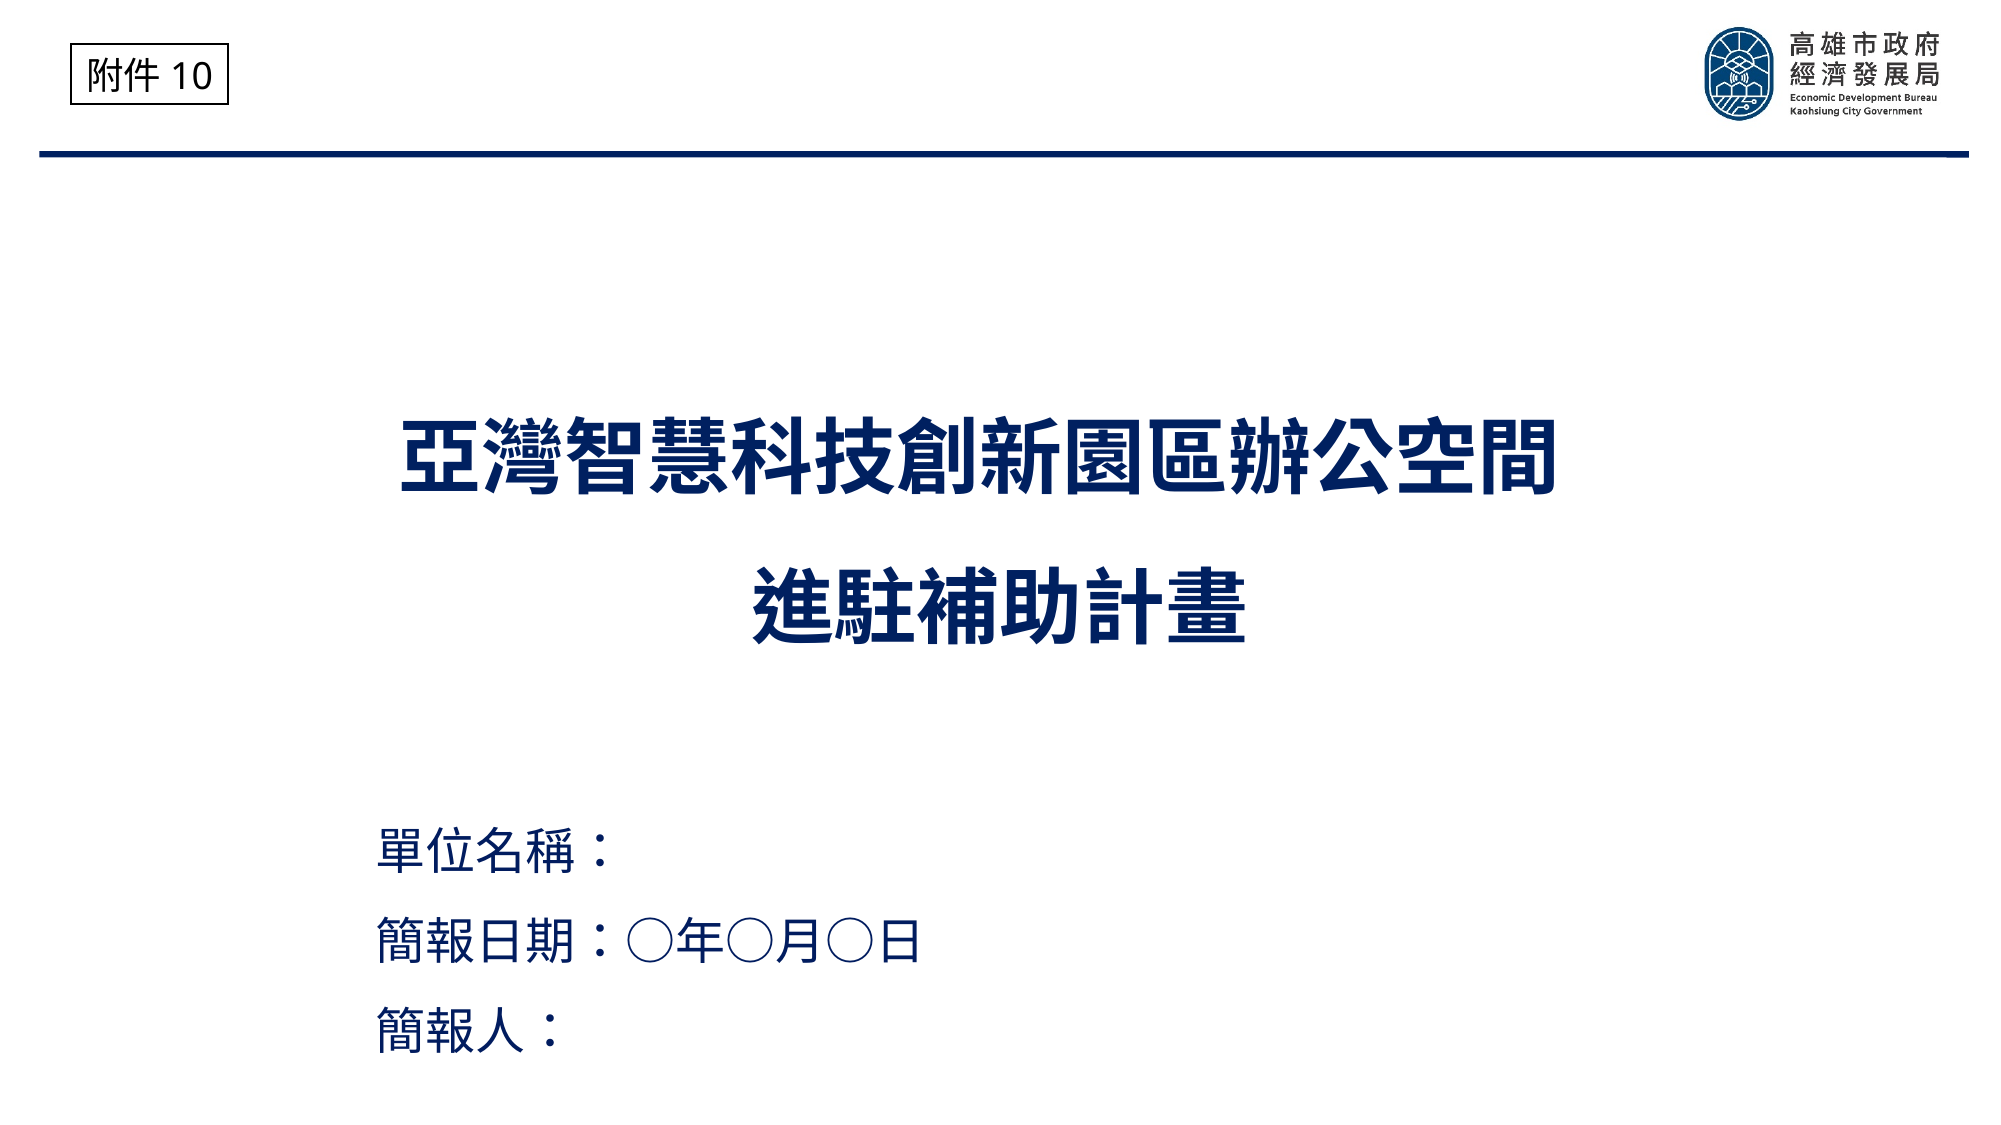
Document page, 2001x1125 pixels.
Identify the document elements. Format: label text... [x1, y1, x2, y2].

picture [1662, 7, 1969, 148]
text_box 附件10 [71, 44, 229, 105]
title 亞灣智慧科技創新園區辦公空間 進駐補助計畫 [0, 345, 2000, 662]
text_box 單位名稱： 簡報日期：○年○月○日 簡報人： [360, 781, 1712, 1067]
